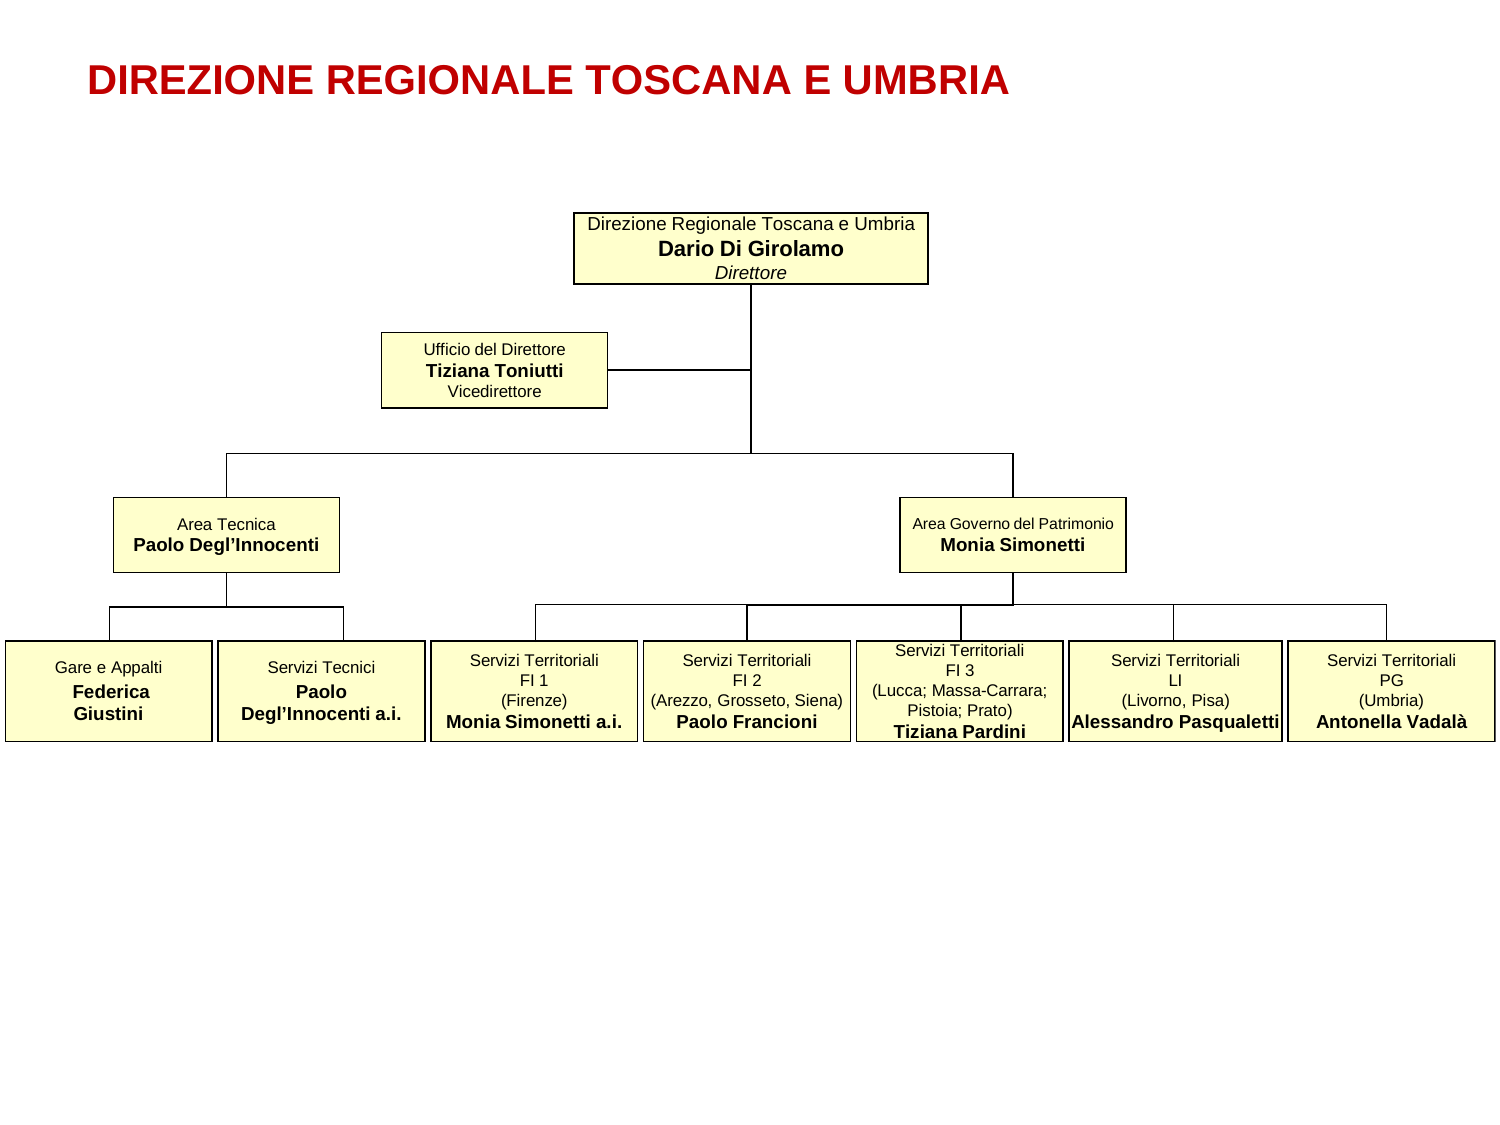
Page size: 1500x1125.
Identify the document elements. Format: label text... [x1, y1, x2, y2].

text_box DIREZIONE REGIONALE TOSCANA E UMBRIA [72, 45, 1462, 128]
picture [4, 206, 1496, 754]
